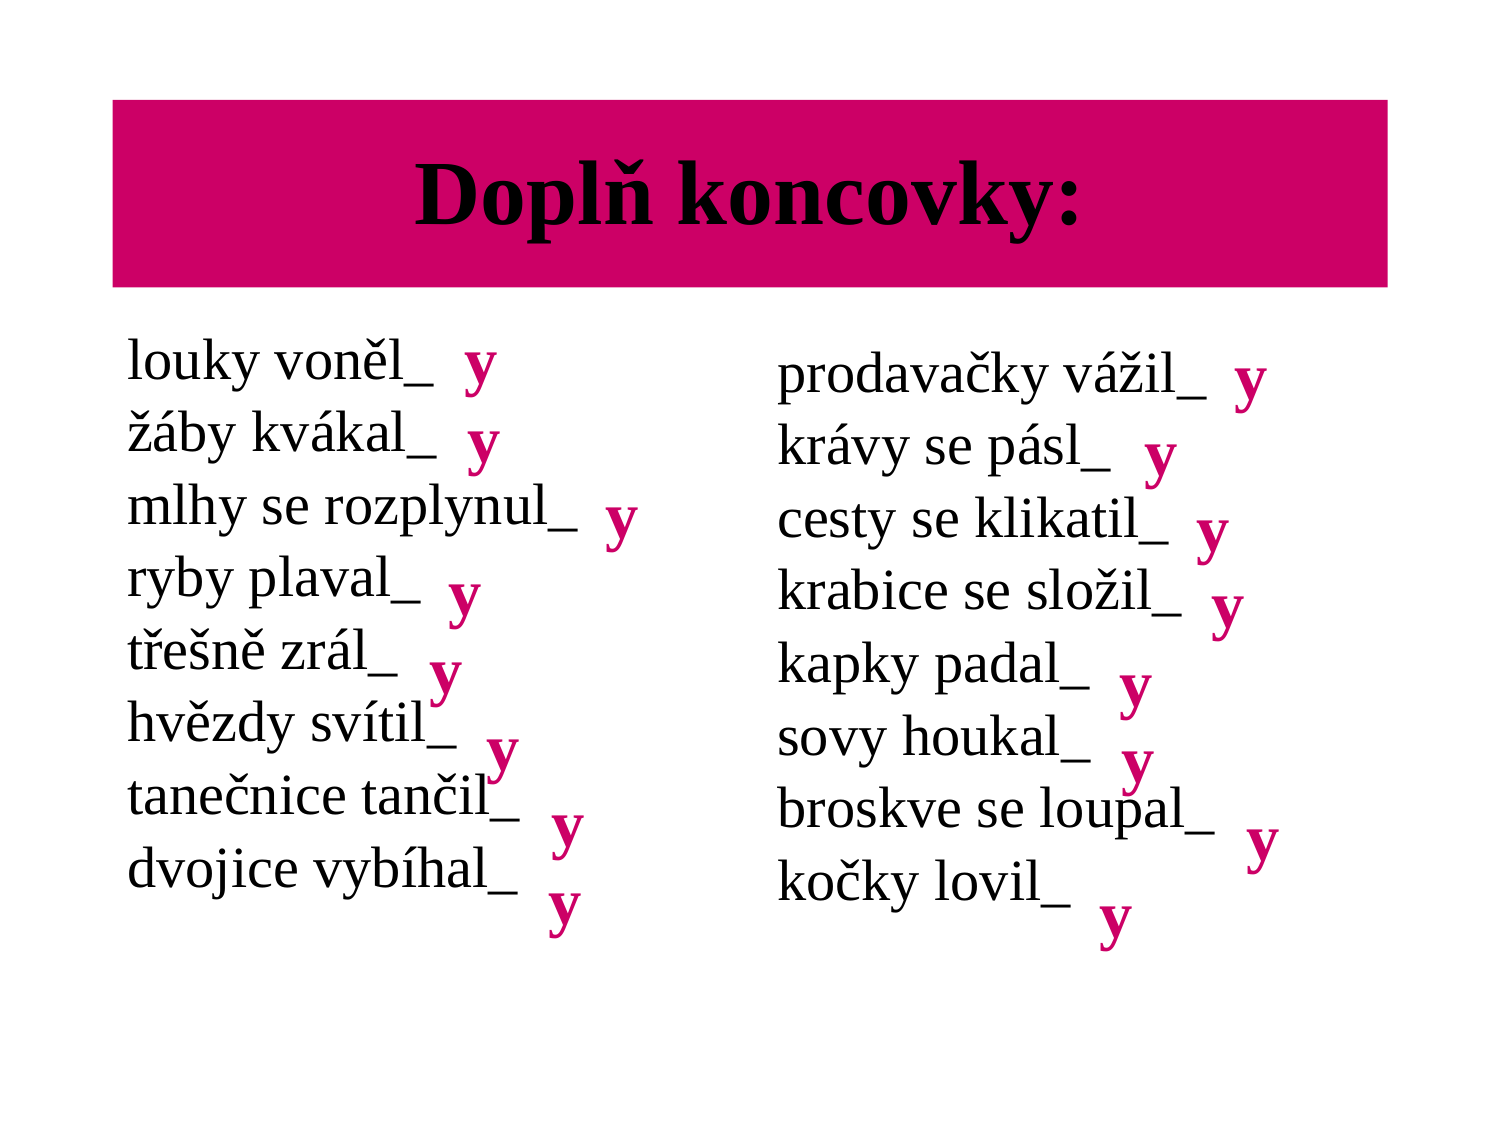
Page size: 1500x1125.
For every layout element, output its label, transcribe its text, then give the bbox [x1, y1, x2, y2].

text_box y [1182, 484, 1265, 574]
text_box y [1104, 638, 1188, 729]
text_box y [1196, 560, 1280, 650]
text_box y [450, 316, 533, 407]
title Doplň koncovky: [112, 99, 1388, 288]
text_box y [433, 548, 517, 638]
text_box y [414, 626, 498, 717]
text_box y [471, 702, 555, 793]
text_box y [1129, 408, 1213, 498]
text_box y [1232, 793, 1315, 884]
text_box y [1220, 331, 1303, 422]
text_box y [1084, 870, 1167, 960]
list louky voněl_ žáby kvákal_ mlhy se rozplynul_ ryby plaval_ třešně zrál_ hvězdy svítil_ tanečnice tančil_ dvojice vybíhal_ [112, 324, 738, 1001]
text_box y [534, 857, 617, 948]
text_box y [1106, 715, 1189, 805]
list prodavačky vážil_ krávy se pásl_ cesty se klikatil_ krabice se složil_ kapky padal_ sovy houkal_ broskve se loupal_ kočky lovil_ [762, 337, 1388, 1000]
text_box y [536, 779, 620, 869]
text_box y [590, 471, 674, 562]
text_box y [452, 395, 535, 486]
